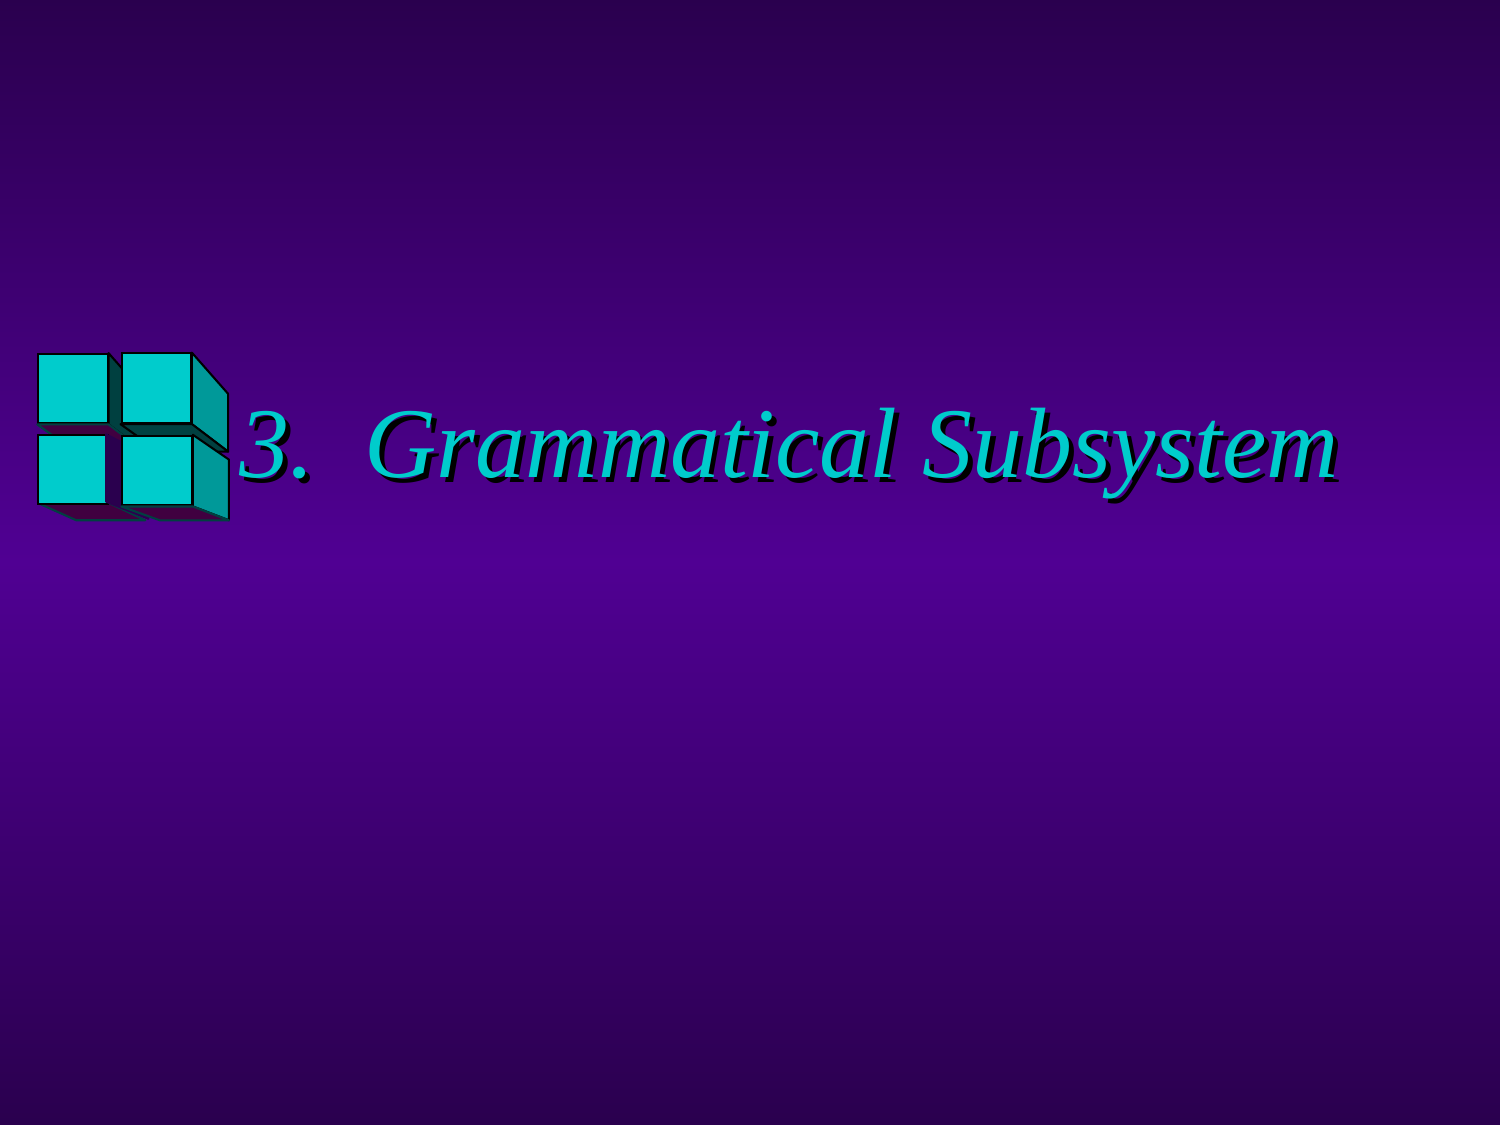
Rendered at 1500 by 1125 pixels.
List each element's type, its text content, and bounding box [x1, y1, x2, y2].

title 3. Grammatical Subsystem [224, 349, 1500, 538]
